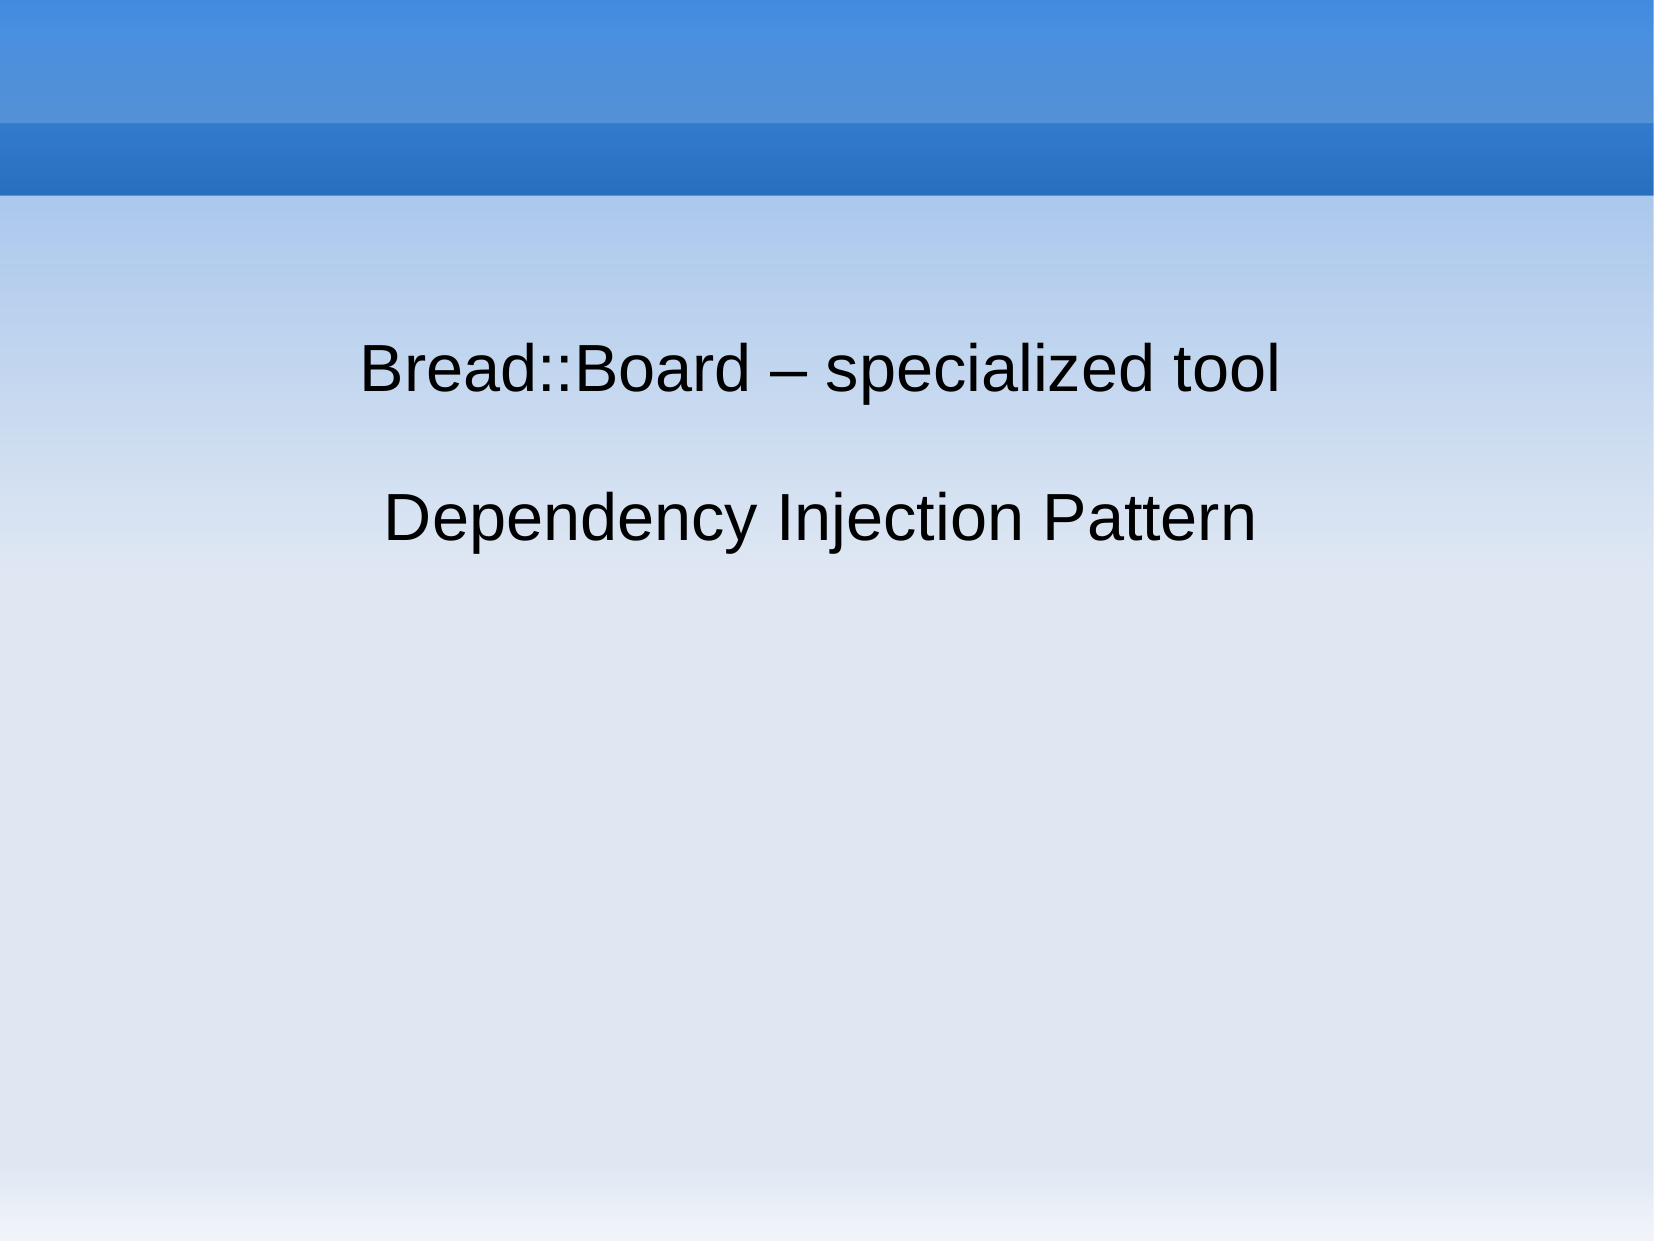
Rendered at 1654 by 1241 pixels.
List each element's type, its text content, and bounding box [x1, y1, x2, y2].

subtitle Bread::Board – specialized tool Dependency Injection Pattern [76, 7, 1565, 1102]
picture [0, 0, 1654, 1241]
